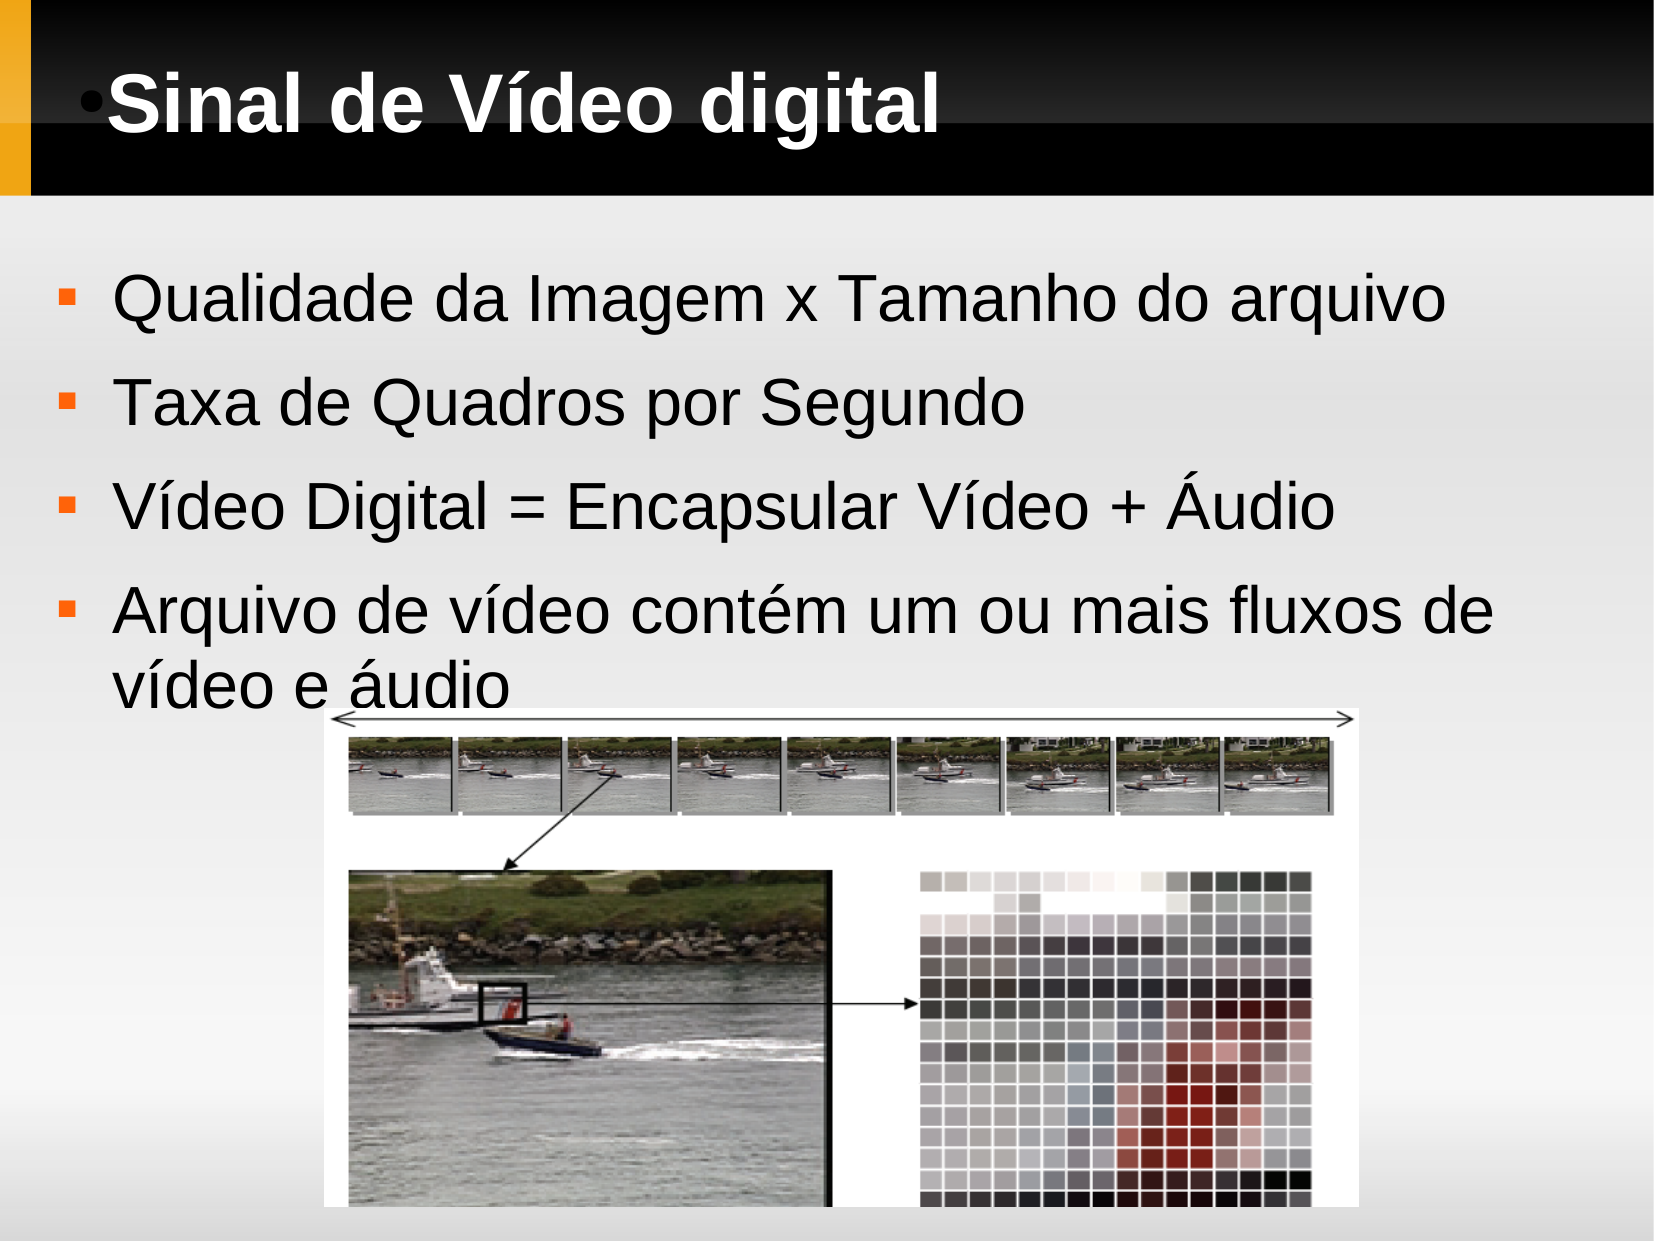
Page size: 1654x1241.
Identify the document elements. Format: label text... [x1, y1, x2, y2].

picture [0, 0, 1654, 1241]
title Sinal de Vídeo digital [76, 7, 1565, 200]
list Qualidade da Imagem x Tamanho do arquivo Taxa de Quadros por Segundo Vídeo Digital = Encapsular Vídeo + Áudio Arquivo de vídeo contém um ou mais fluxos de vídeo e áudio [41, 260, 1619, 1199]
